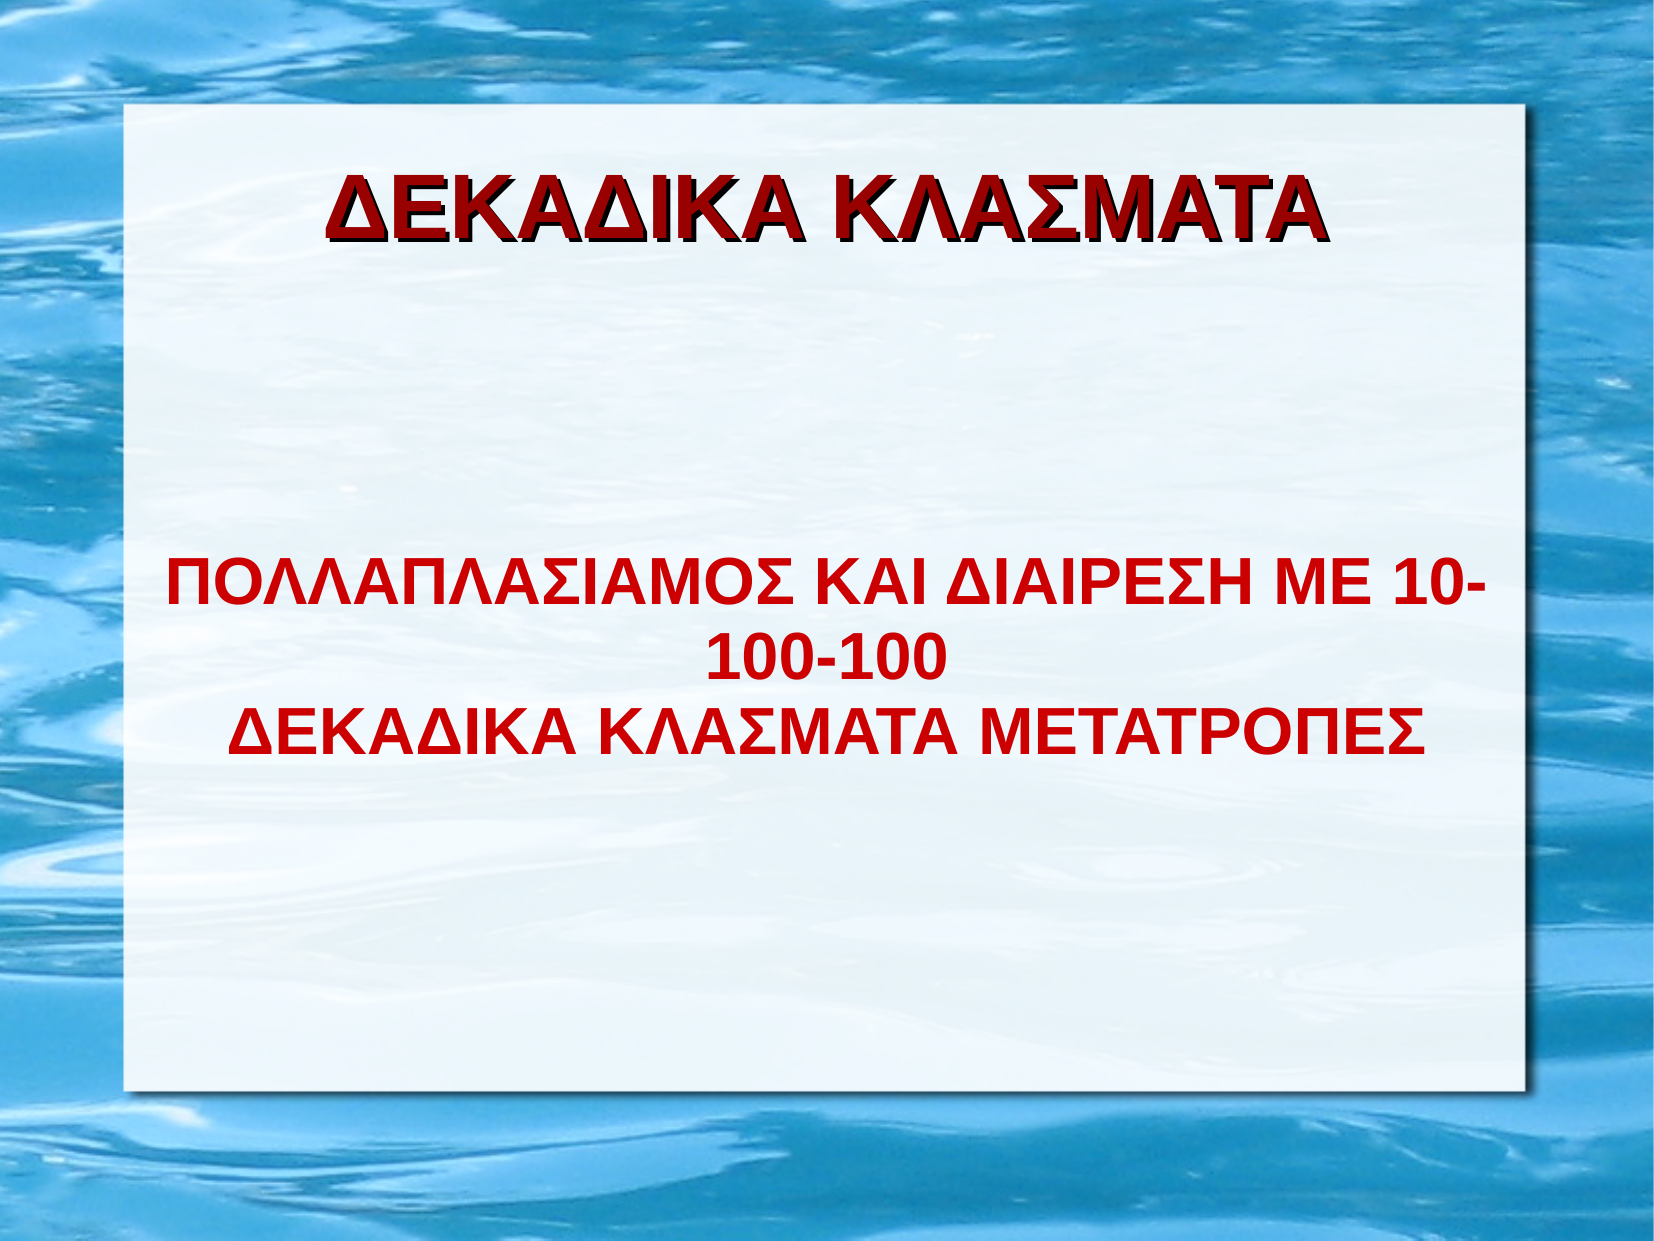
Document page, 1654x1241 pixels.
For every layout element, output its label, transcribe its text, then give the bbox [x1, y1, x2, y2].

picture [0, 0, 1654, 1241]
title ΔΕΚΑΔΙΚΑ ΚΛΑΣΜΑΤΑ [147, 118, 1506, 296]
subtitle ΠΟΛΛΑΠΛΑΣΙΑΜΟΣ ΚΑΙ ΔΙΑΙΡΕΣΗ ΜΕ 10-100-100 ΔΕΚΑΔΙΚΑ ΚΛΑΣΜΑΤΑ ΜΕΤΑΤΡΟΠΕΣ [147, 324, 1506, 1063]
